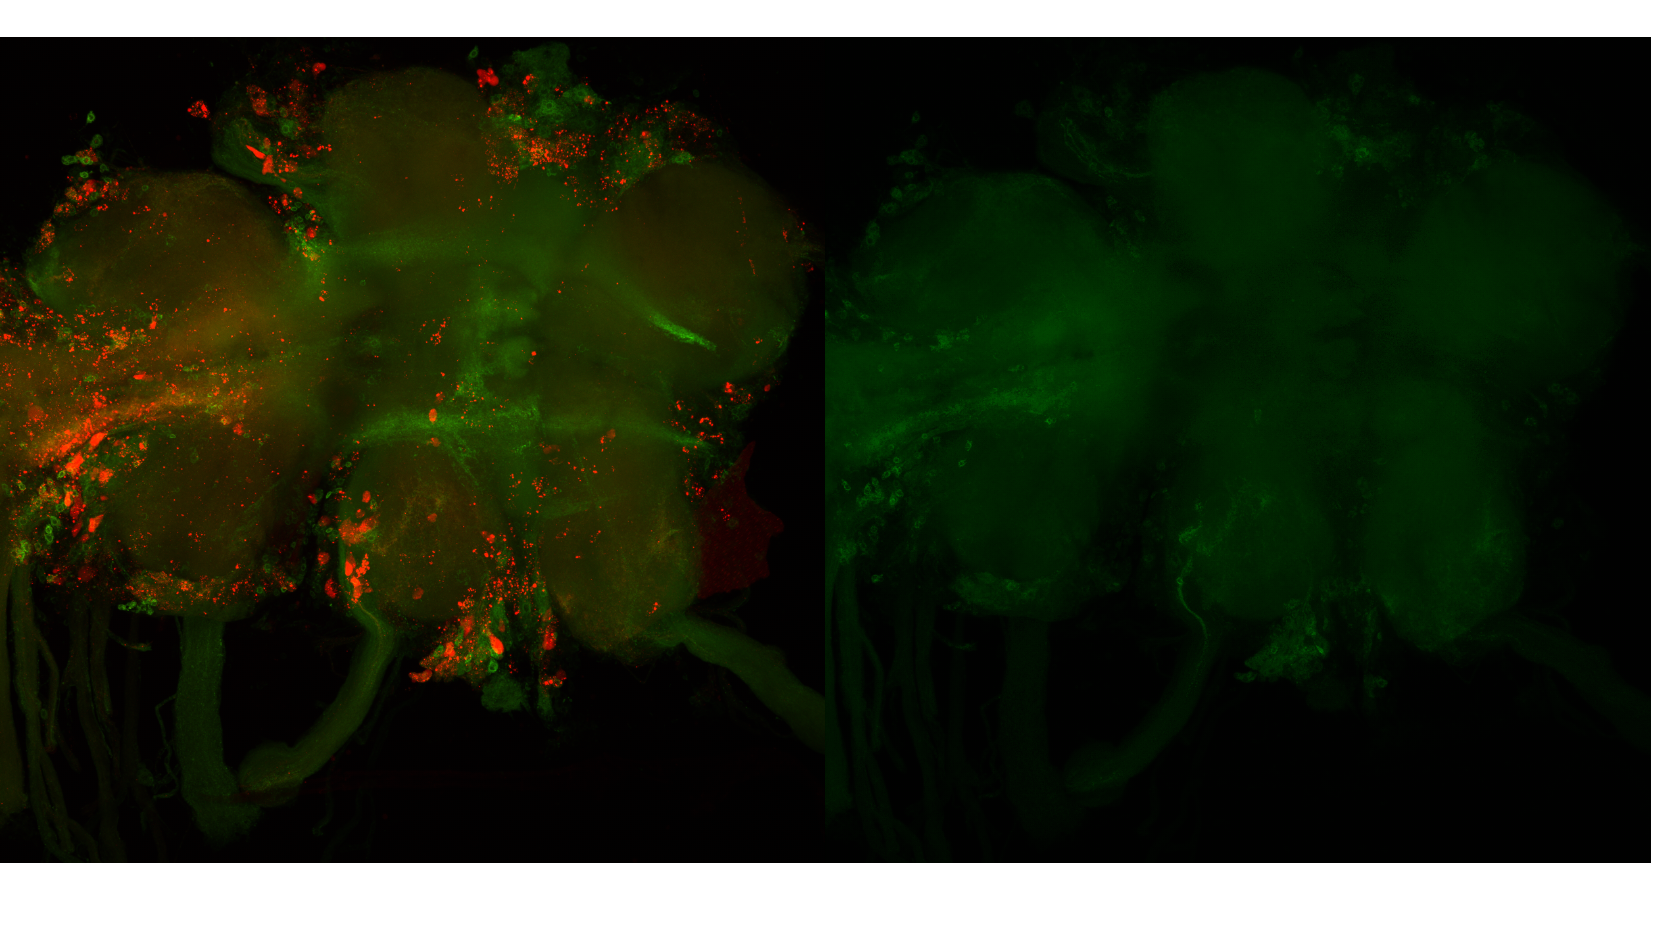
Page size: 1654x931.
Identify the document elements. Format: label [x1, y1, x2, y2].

picture [0, 37, 1651, 863]
